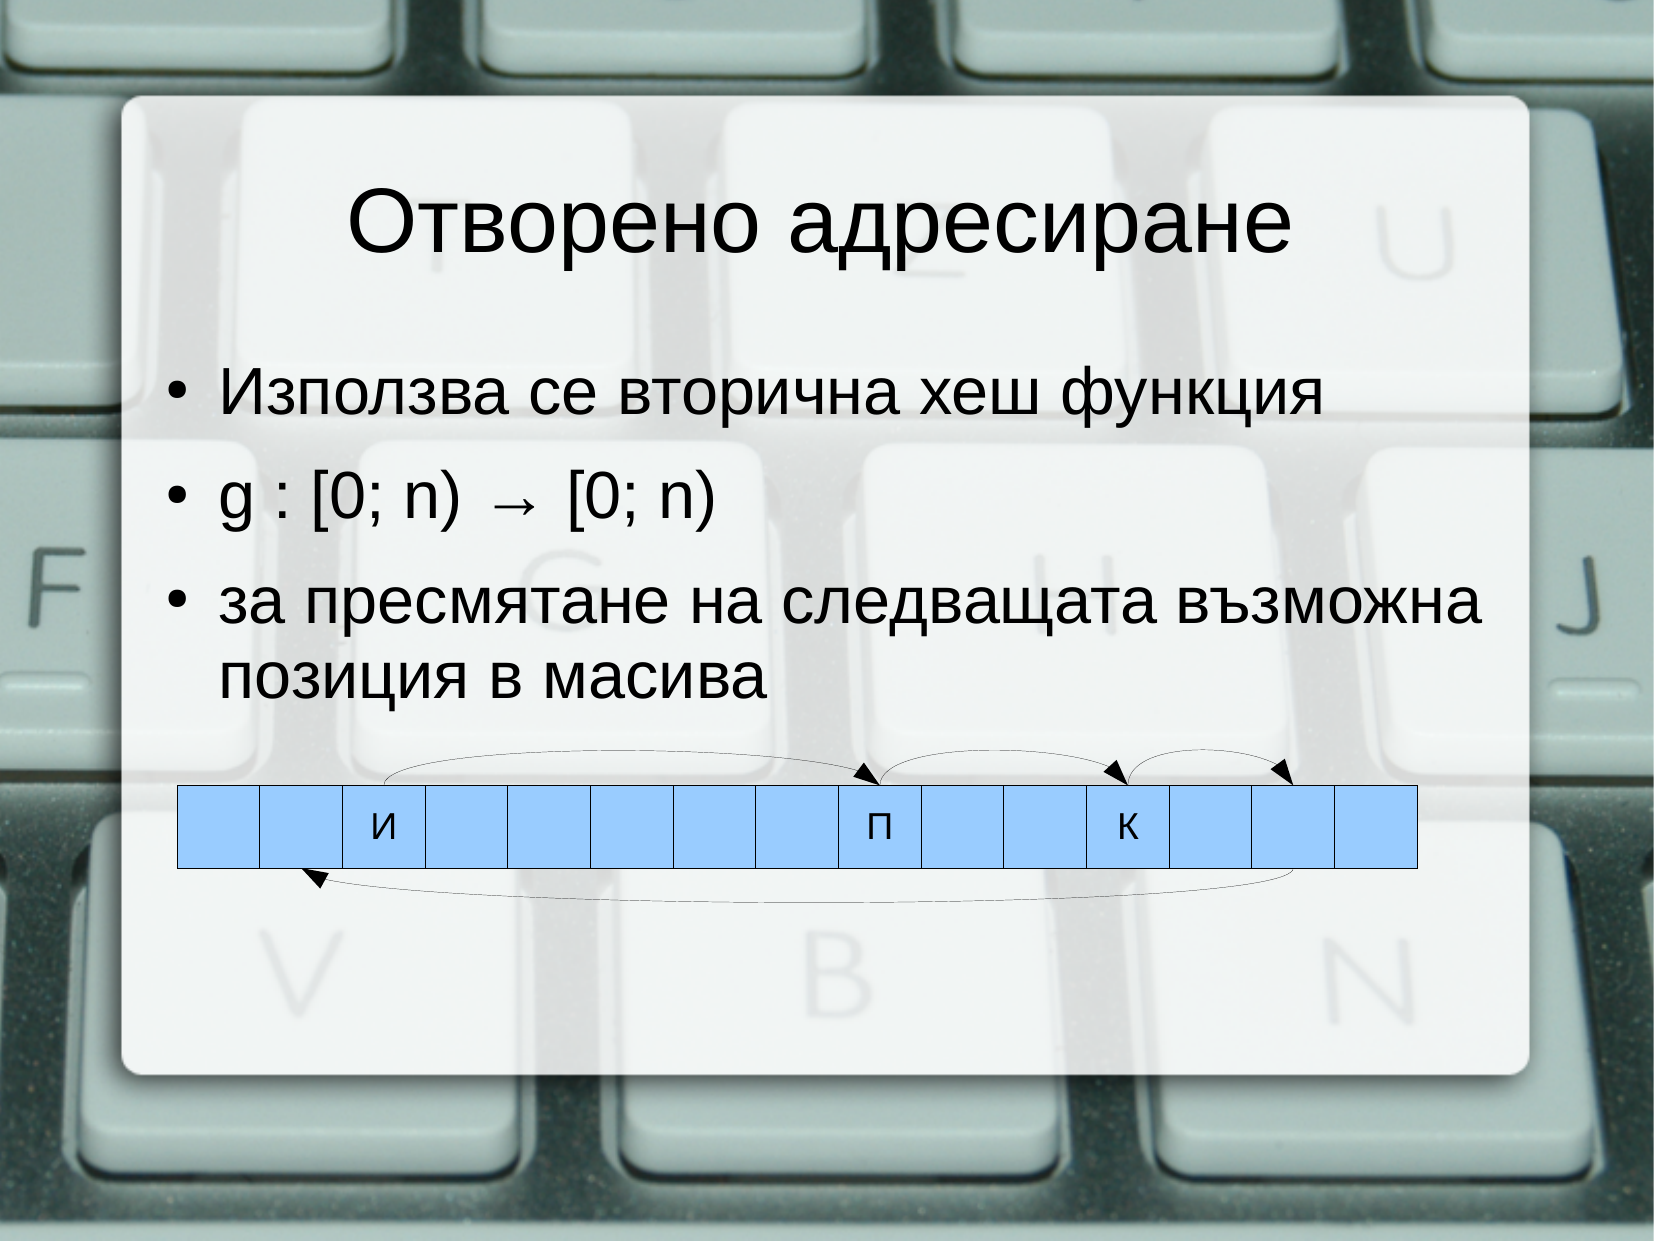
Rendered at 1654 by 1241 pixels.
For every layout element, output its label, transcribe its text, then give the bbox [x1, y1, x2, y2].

title Отворено адресиране [135, 117, 1506, 325]
picture [0, 0, 1654, 1241]
list Използва се вторична хеш функция g : [0; n) → [0; n) за пресмятане на следващата възможна позиция в масива [147, 354, 1506, 1074]
text_box [921, 785, 1086, 869]
text_box И [342, 785, 425, 869]
text_box П [838, 785, 921, 869]
text_box К [1086, 785, 1169, 869]
text_box [425, 785, 838, 869]
text_box [1169, 785, 1418, 869]
text_box [177, 785, 342, 869]
